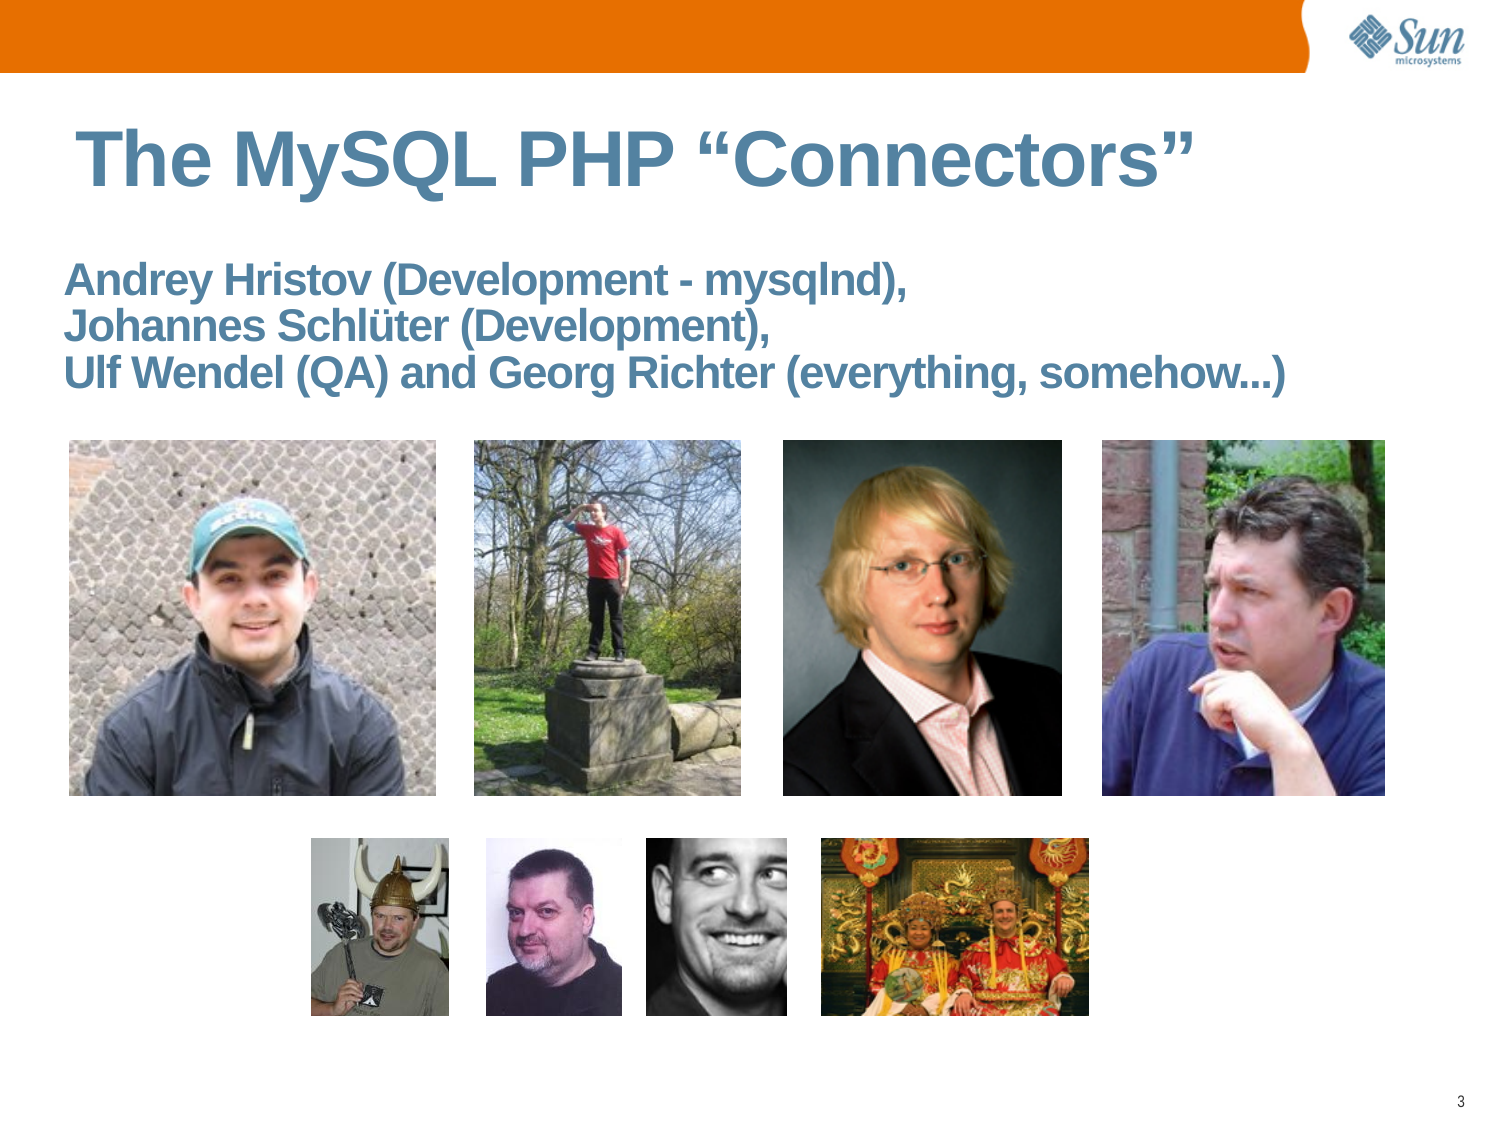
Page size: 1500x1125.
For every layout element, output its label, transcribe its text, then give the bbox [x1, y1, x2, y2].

picture [311, 838, 449, 1017]
picture [1102, 440, 1385, 796]
picture [69, 440, 436, 796]
picture [821, 838, 1089, 1017]
picture [474, 440, 741, 796]
title The MySQL PHP “Connectors” [75, 123, 1437, 311]
picture [646, 838, 787, 1017]
title Andrey Hristov (Development - mysqlnd), Johannes Schlüter (Development), Ulf Wendel (QA) and Georg Richter (everything, somehow...) [63, 258, 1401, 406]
picture [783, 440, 1062, 796]
picture [486, 838, 622, 1017]
picture [0, 0, 1500, 73]
